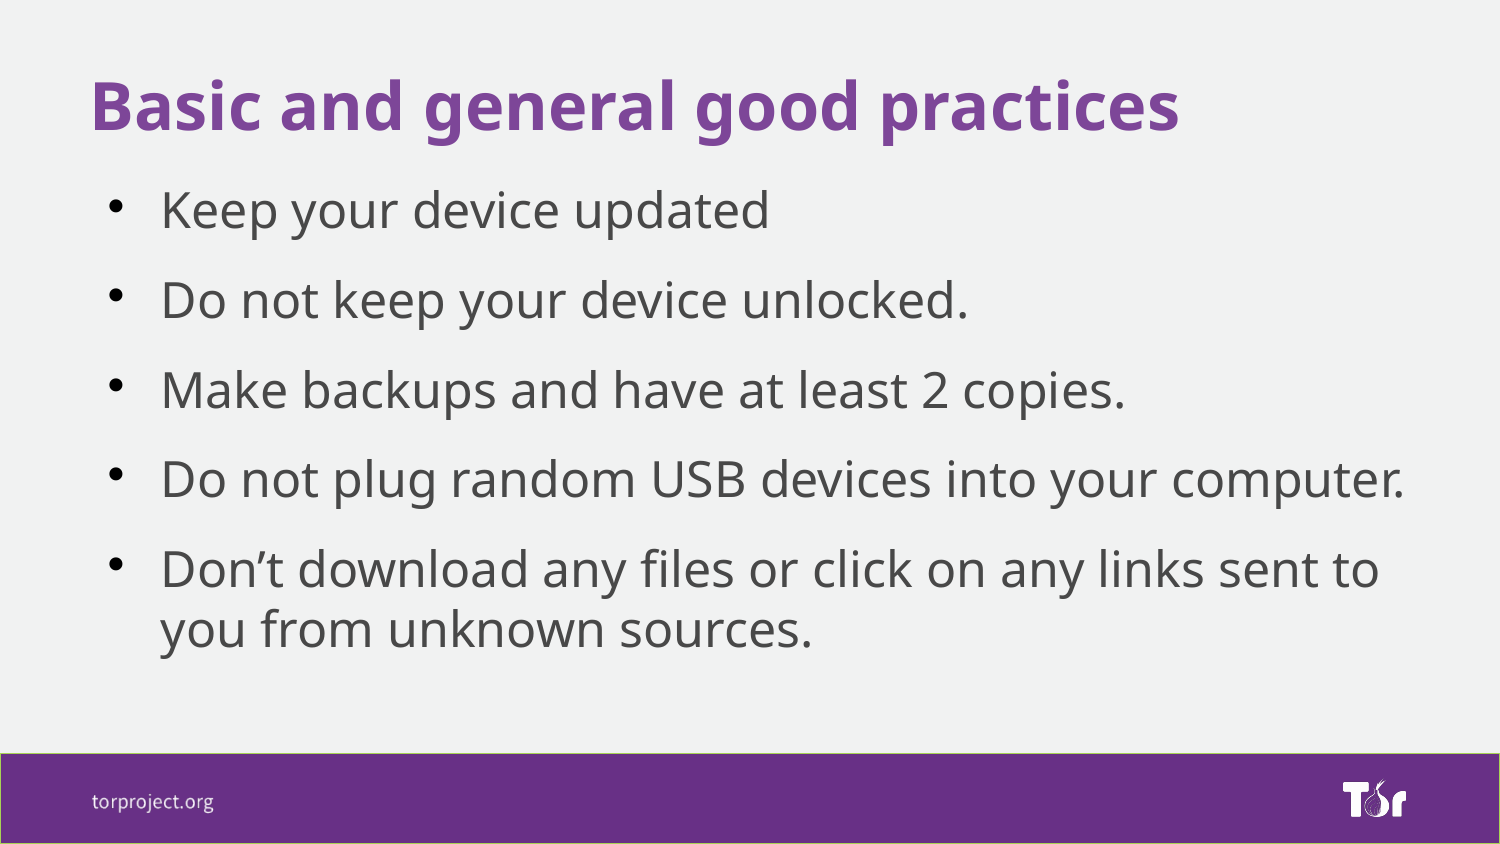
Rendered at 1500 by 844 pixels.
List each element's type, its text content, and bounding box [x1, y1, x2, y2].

text_box Keep your device updated Do not keep your device unlocked. Make backups and have at least 2 copies. Do not plug random USB devices into your computer. Don’t download any files or click on any links sent to you from unknown sources. [74, 171, 1425, 729]
picture [1343, 778, 1406, 817]
text_box Basic and general good practices [74, 33, 1425, 171]
picture [75, 780, 604, 821]
